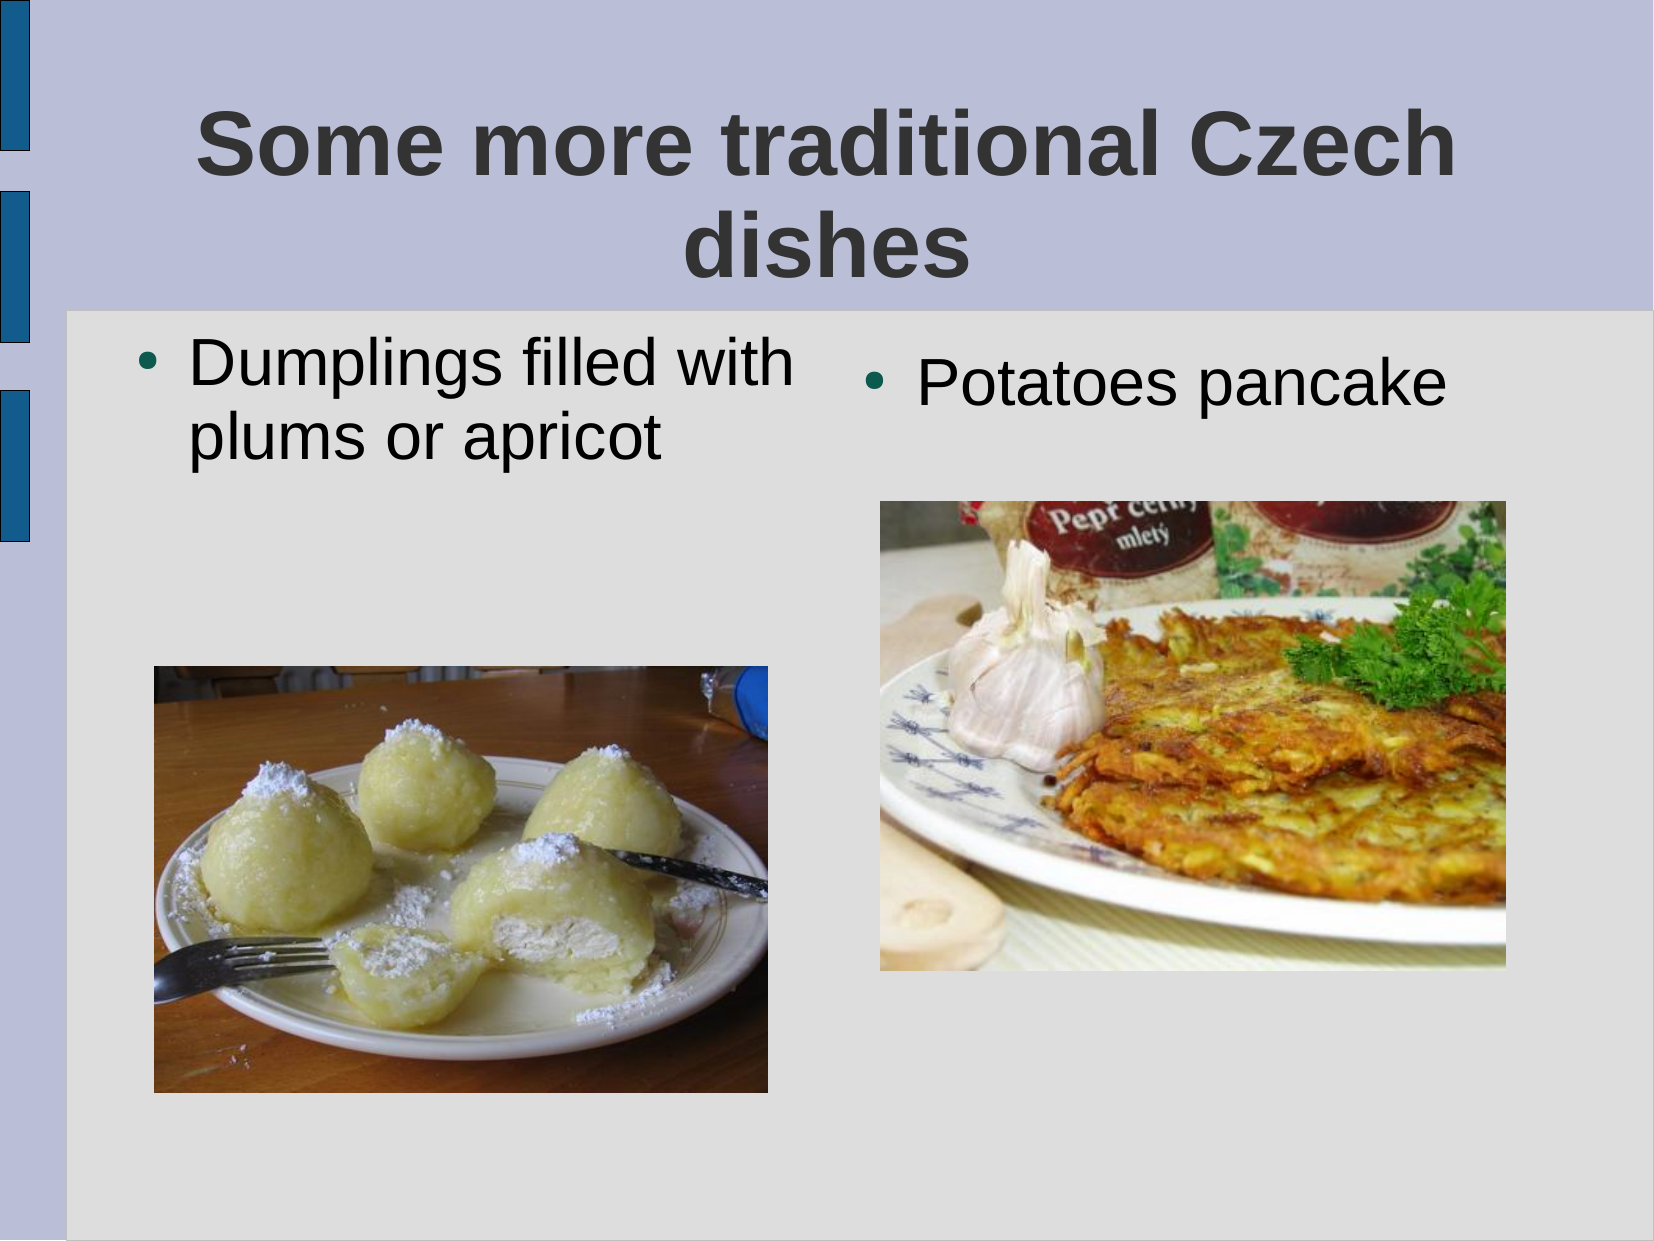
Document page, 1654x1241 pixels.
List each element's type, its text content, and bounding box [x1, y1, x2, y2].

picture [880, 501, 1506, 971]
list Dumplings filled with plums or apricot [118, 324, 808, 1092]
list Potatoes pancake [845, 344, 1535, 1112]
title Some more traditional Czech dishes [121, 91, 1534, 299]
picture [154, 666, 768, 1093]
